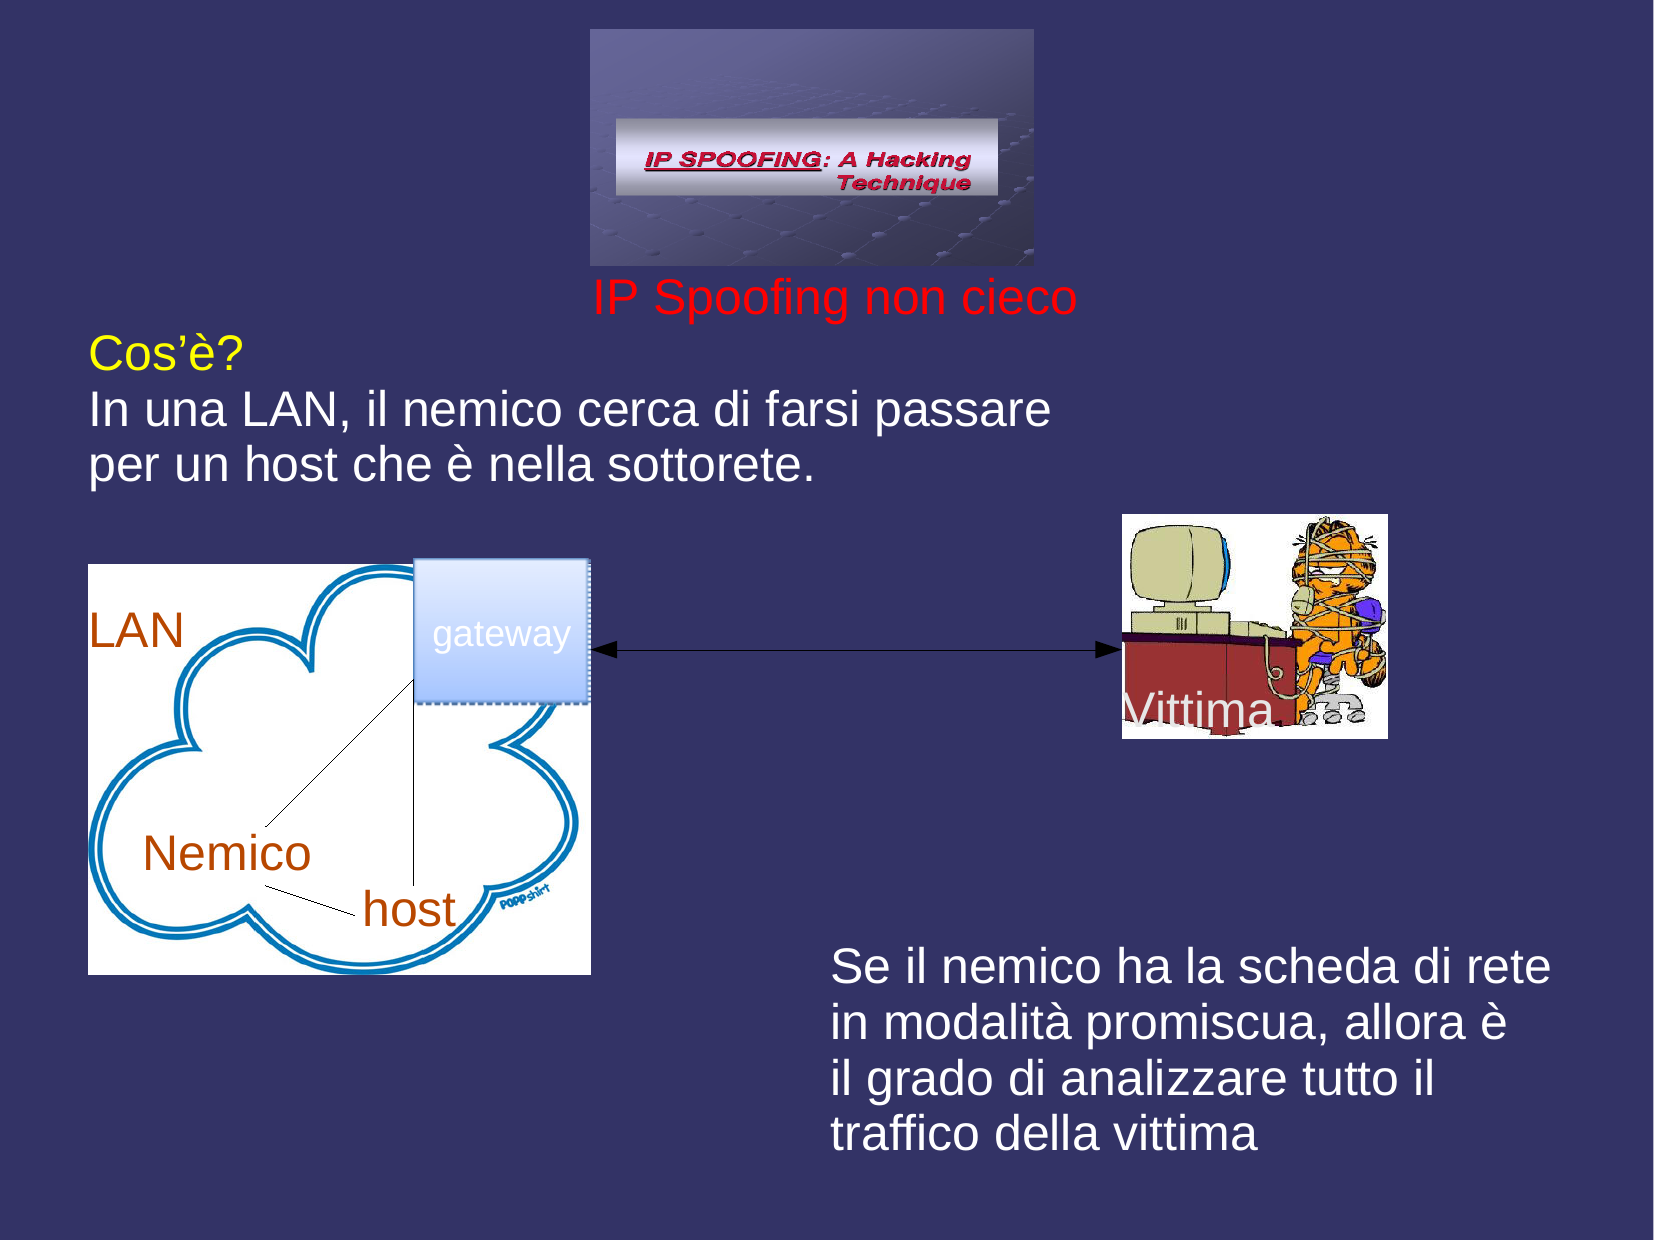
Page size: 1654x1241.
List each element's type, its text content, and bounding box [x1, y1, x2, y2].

text_box IP Spoofing non cieco Cos’è? In una LAN, il nemico cerca di farsi passare per un host che è nella sottorete. Se il nemico ha la scheda di rete in modalità promiscua, allora è il grado di analizzare tutto il traffico della vittima [88, 269, 1584, 1241]
picture [1122, 514, 1388, 739]
picture [88, 558, 591, 975]
picture [590, 29, 1034, 266]
